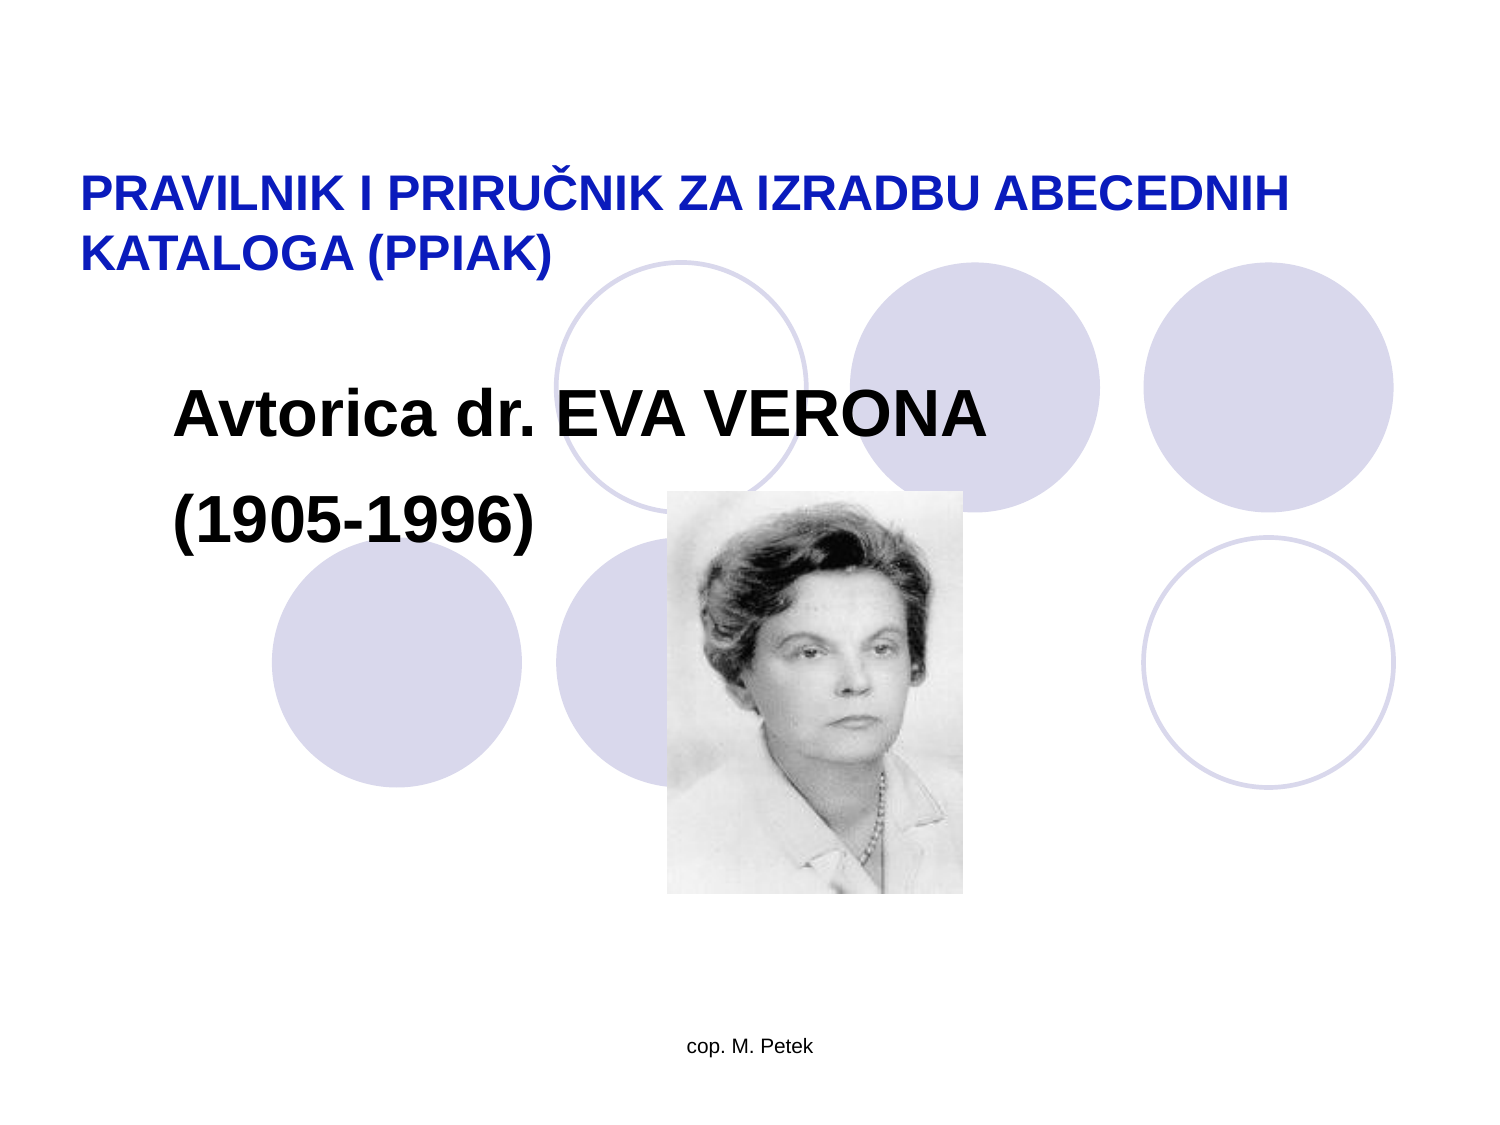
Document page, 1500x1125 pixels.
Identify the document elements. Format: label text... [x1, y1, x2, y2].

subtitle Avtorica dr. EVA VERONA (1905-1996) [157, 361, 1375, 1023]
title PRAVILNIK I PRIRUČNIK ZA IZRADBU ABECEDNIH KATALOGA (PPIAK) [64, 54, 1433, 288]
picture [667, 491, 963, 894]
